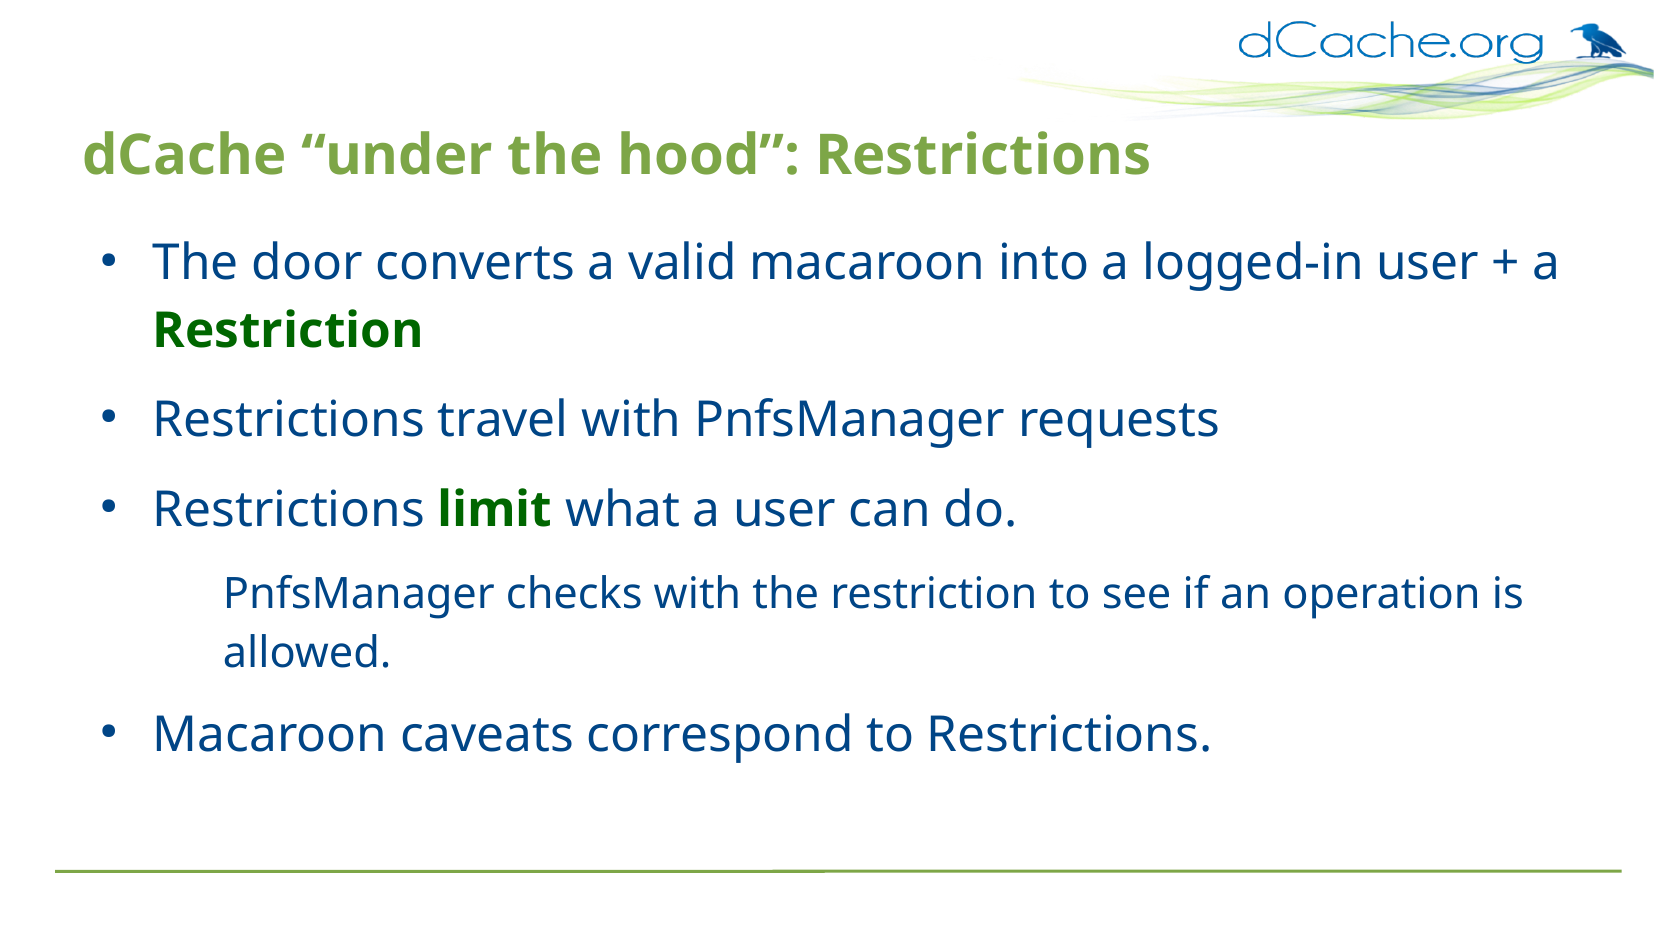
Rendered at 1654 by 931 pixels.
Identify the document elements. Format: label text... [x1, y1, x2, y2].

picture [956, 12, 1654, 127]
list The door converts a valid macaroon into a logged-in user + a Restriction Restrictions travel with PnfsManager requests Restrictions limit what a user can do. PnfsManager checks with the restriction to see if an operation is allowed. Macaroon caveats correspond to Restrictions. [82, 227, 1571, 767]
title dCache “under the hood”: Restrictions [82, 116, 1605, 189]
